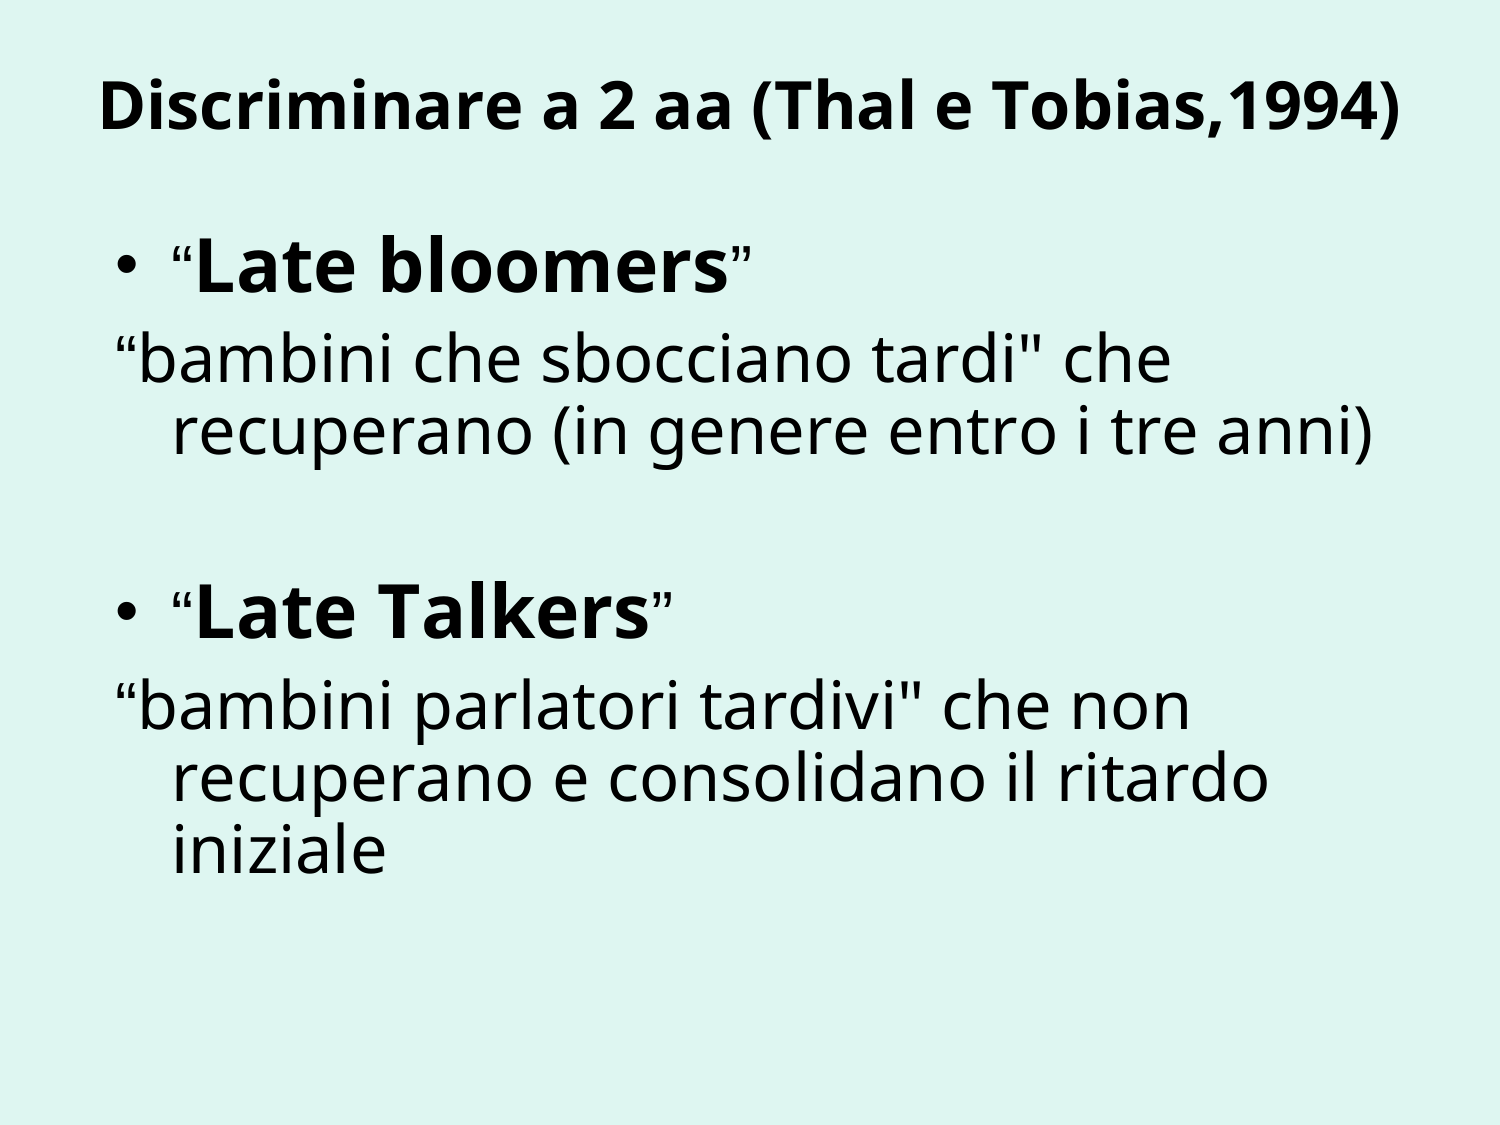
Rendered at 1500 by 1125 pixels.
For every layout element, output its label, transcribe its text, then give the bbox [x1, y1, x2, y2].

title Discriminare a 2 aa (Thal e Tobias,1994) [75, 15, 1426, 191]
list “Late bloomers” “bambini che sbocciano tardi" che recuperano (in genere entro i tre anni) “Late Talkers” “bambini parlatori tardivi" che non recuperano e consolidano il ritardo iniziale [100, 219, 1451, 929]
